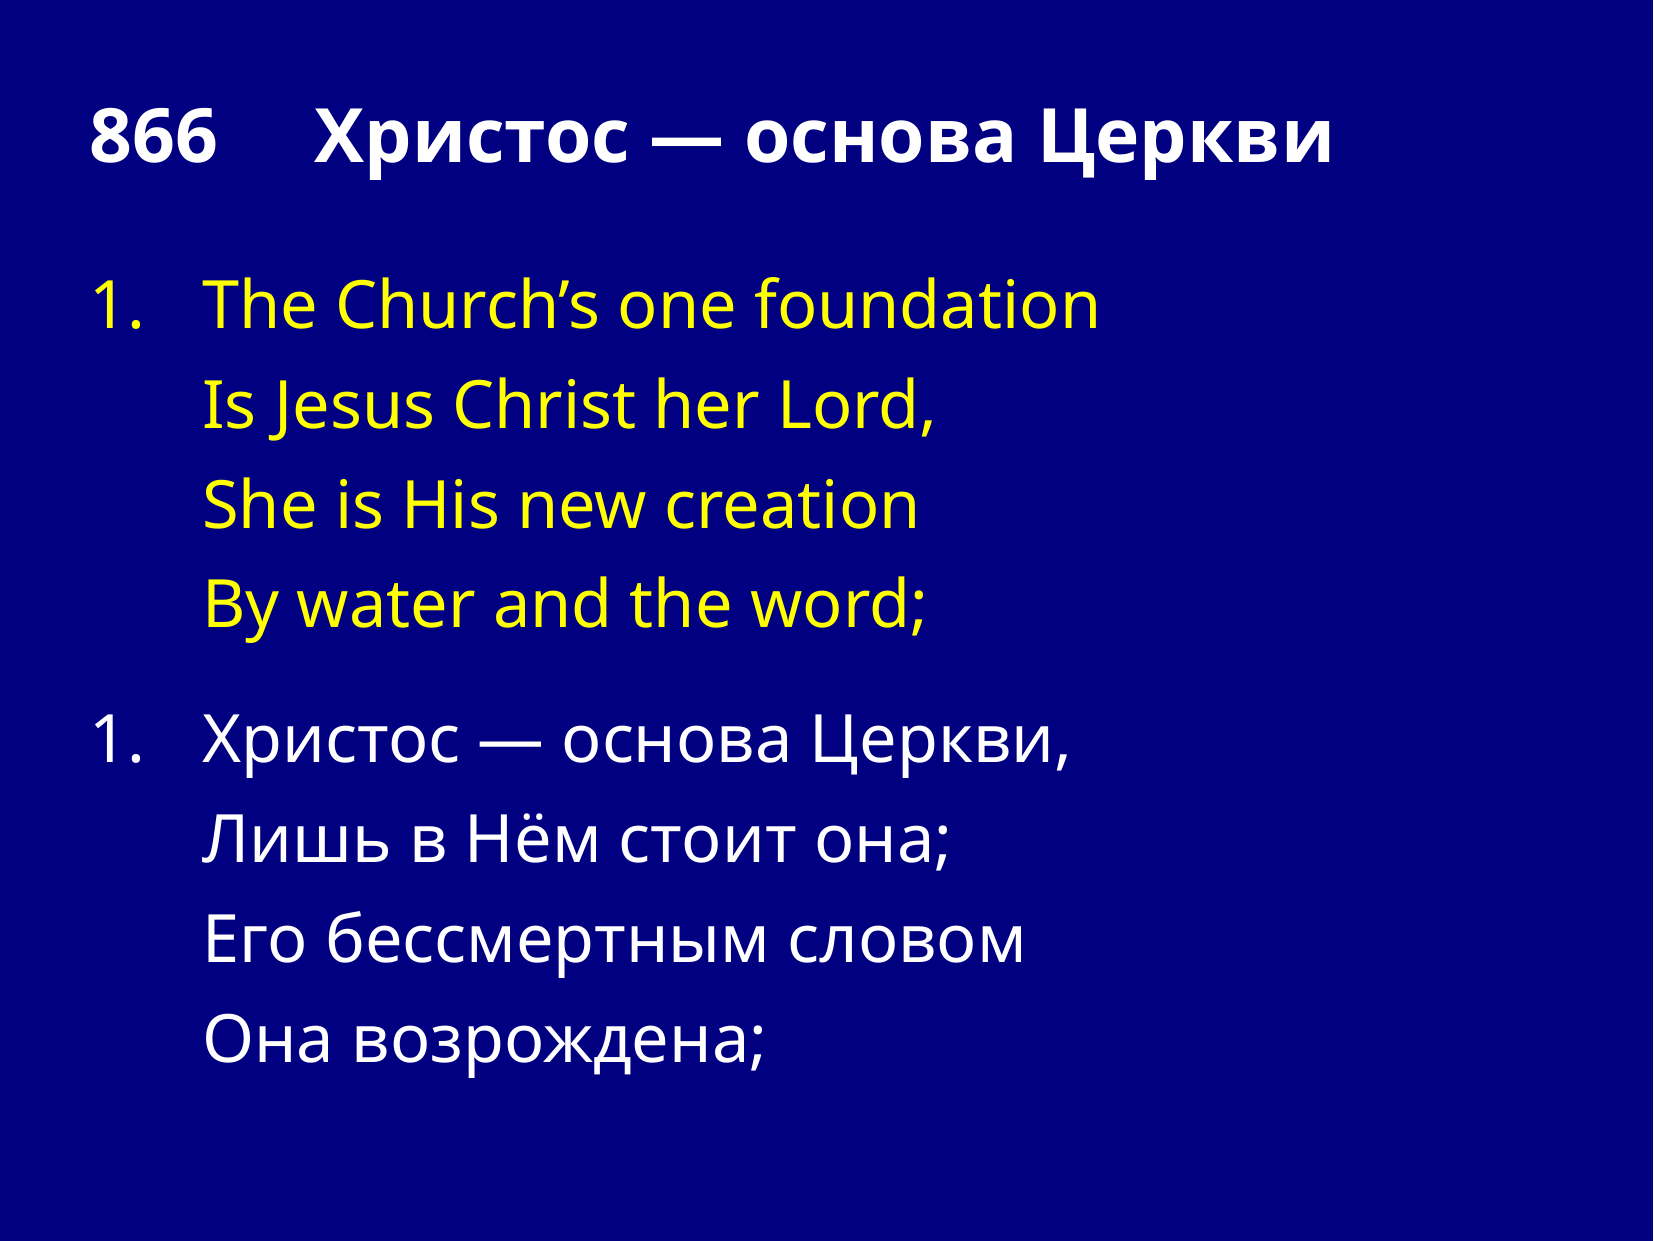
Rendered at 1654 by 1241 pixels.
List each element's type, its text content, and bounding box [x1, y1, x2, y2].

text_box 1. The Church’s one foundation Is Jesus Christ her Lord, She is His new creation By water and the word; [75, 188, 1576, 638]
text_box 866 Христос — основа Церкви [75, 75, 1576, 188]
text_box 1. Христос — основа Церкви, Лишь в Нём стоит она; Его бессмертным словом Она возрождена; [75, 675, 1576, 1163]
